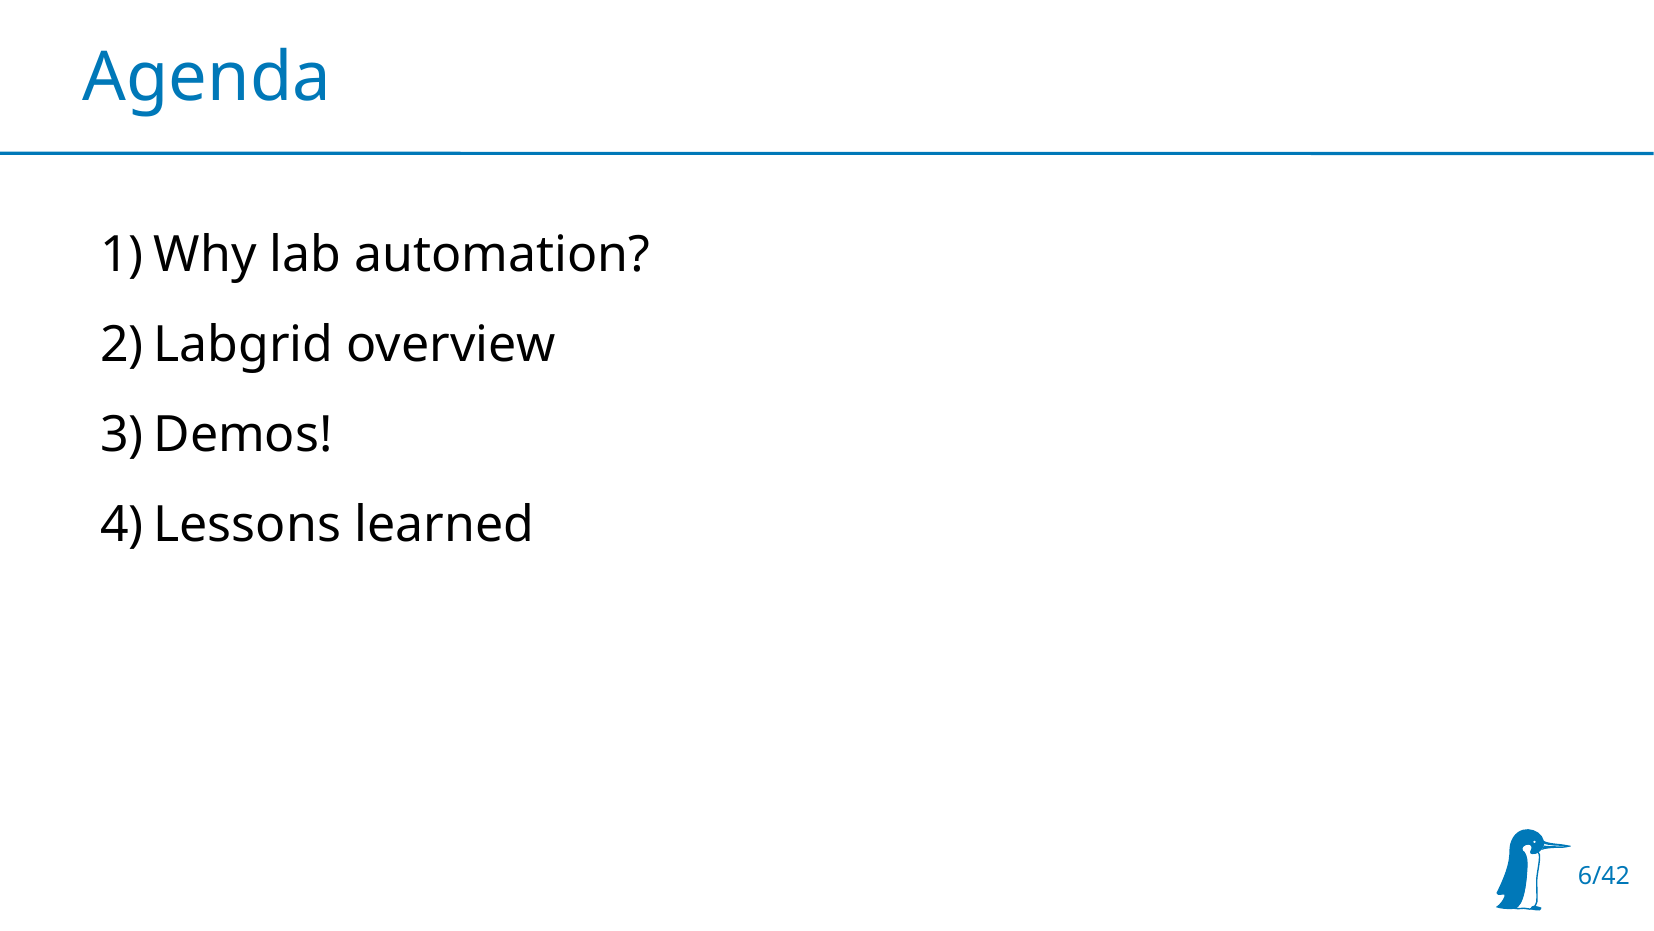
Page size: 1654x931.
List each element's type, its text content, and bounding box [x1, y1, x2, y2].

title Agenda [82, 30, 1571, 121]
list Why lab automation? Labgrid overview Demos! Lessons learned [82, 217, 1571, 861]
